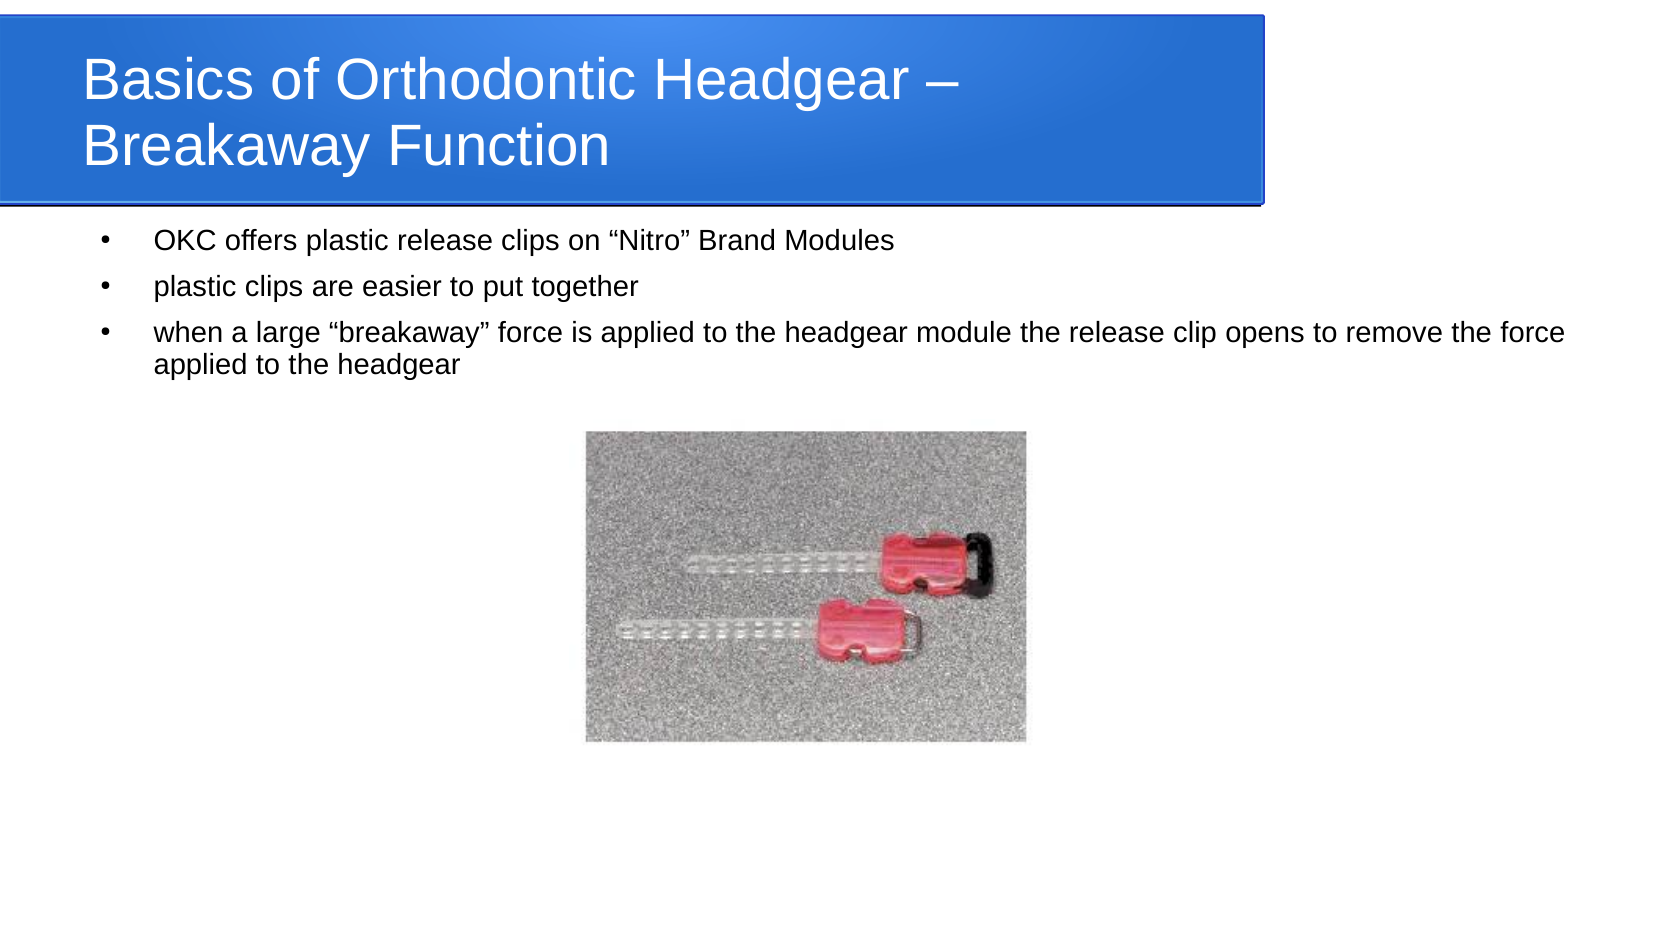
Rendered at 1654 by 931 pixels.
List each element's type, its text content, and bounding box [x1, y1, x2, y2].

picture [569, 419, 1036, 750]
list OKC offers plastic release clips on “Nitro” Brand Modules plastic clips are easier to put together when a large “breakaway” force is applied to the headgear module the release clip opens to remove the force applied to the headgear [82, 224, 1571, 764]
title Basics of Orthodontic Headgear – Breakaway Function [82, 35, 1235, 189]
